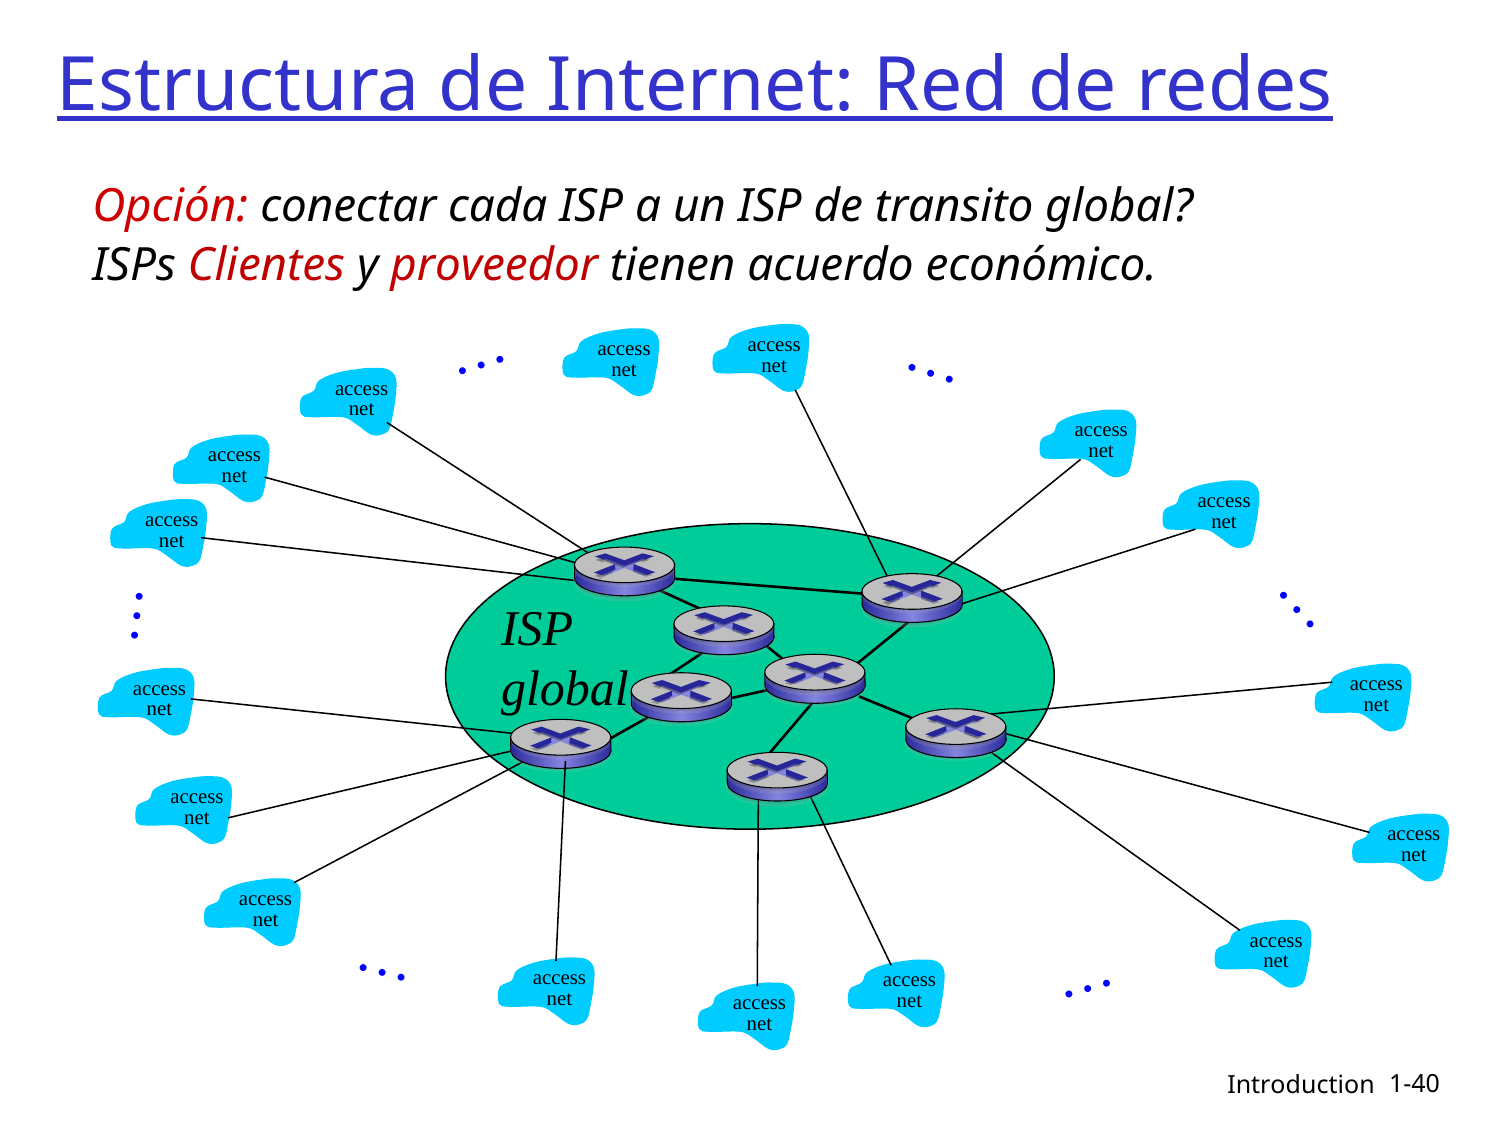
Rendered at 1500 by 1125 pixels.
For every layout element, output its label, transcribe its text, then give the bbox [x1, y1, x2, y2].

text_box 1-<number> [1365, 1060, 1477, 1106]
text_box [907, 709, 1005, 760]
text_box [1039, 433, 1052, 459]
text_box Opción: conectar cada ISP a un ISP de transito global? ISPs Clientes y proveedor tienen acuerdo económico. [77, 176, 1424, 287]
text_box [697, 1006, 710, 1032]
text_box [110, 522, 123, 549]
text_box [135, 799, 148, 826]
text_box access net [1365, 816, 1456, 874]
text_box access net [312, 370, 403, 428]
text_box [299, 391, 312, 418]
text_box [1101, 470, 1130, 478]
text_box access net [510, 960, 601, 1018]
text_box [172, 458, 185, 484]
text_box [773, 384, 803, 392]
text_box … [1039, 955, 1148, 1060]
text_box access net [710, 985, 801, 1043]
text_box [562, 352, 575, 378]
text_box [1162, 504, 1175, 530]
text_box access net [1227, 922, 1318, 980]
text_box [766, 655, 864, 706]
text_box [1214, 943, 1227, 970]
text_box [862, 574, 961, 626]
text_box [624, 389, 653, 397]
text_box … [69, 565, 165, 663]
text_box [159, 728, 188, 736]
text_box [847, 983, 860, 1009]
text_box access net [575, 331, 666, 389]
text_box [1276, 980, 1305, 988]
text_box [196, 836, 226, 844]
title Estructura de Internet: Red de redes [41, 27, 1486, 134]
text_box Introduction [914, 1060, 1390, 1109]
text_box [1314, 687, 1327, 714]
text_box access net [725, 326, 816, 384]
text_box [632, 672, 731, 725]
text_box [234, 495, 263, 503]
text_box access net [110, 670, 201, 728]
text_box … [1250, 534, 1374, 658]
text_box [575, 548, 674, 598]
text_box [727, 752, 828, 805]
text_box [909, 1020, 938, 1028]
text_box [1376, 724, 1405, 732]
text_box access net [185, 437, 276, 495]
text_box access net [123, 501, 214, 559]
text_box [171, 559, 201, 567]
text_box access net [1052, 412, 1143, 470]
text_box [361, 428, 390, 436]
text_box [511, 720, 611, 771]
text_box [675, 606, 773, 657]
text_box access net [148, 778, 239, 836]
text_box [266, 939, 294, 947]
text_box [1352, 837, 1365, 864]
text_box [1224, 541, 1253, 549]
text_box [712, 347, 725, 374]
text_box ISP global [468, 587, 644, 724]
text_box … [323, 940, 431, 1045]
text_box access net [1175, 483, 1266, 541]
text_box … [882, 300, 992, 409]
text_box [497, 981, 510, 1007]
text_box access net [1327, 666, 1418, 724]
text_box [97, 691, 110, 718]
text_box … [420, 292, 530, 400]
text_box [203, 901, 217, 928]
text_box [1413, 874, 1442, 882]
text_box [759, 1043, 788, 1051]
text_box access net [217, 881, 307, 939]
text_box access net [860, 962, 951, 1020]
text_box [559, 1018, 588, 1026]
